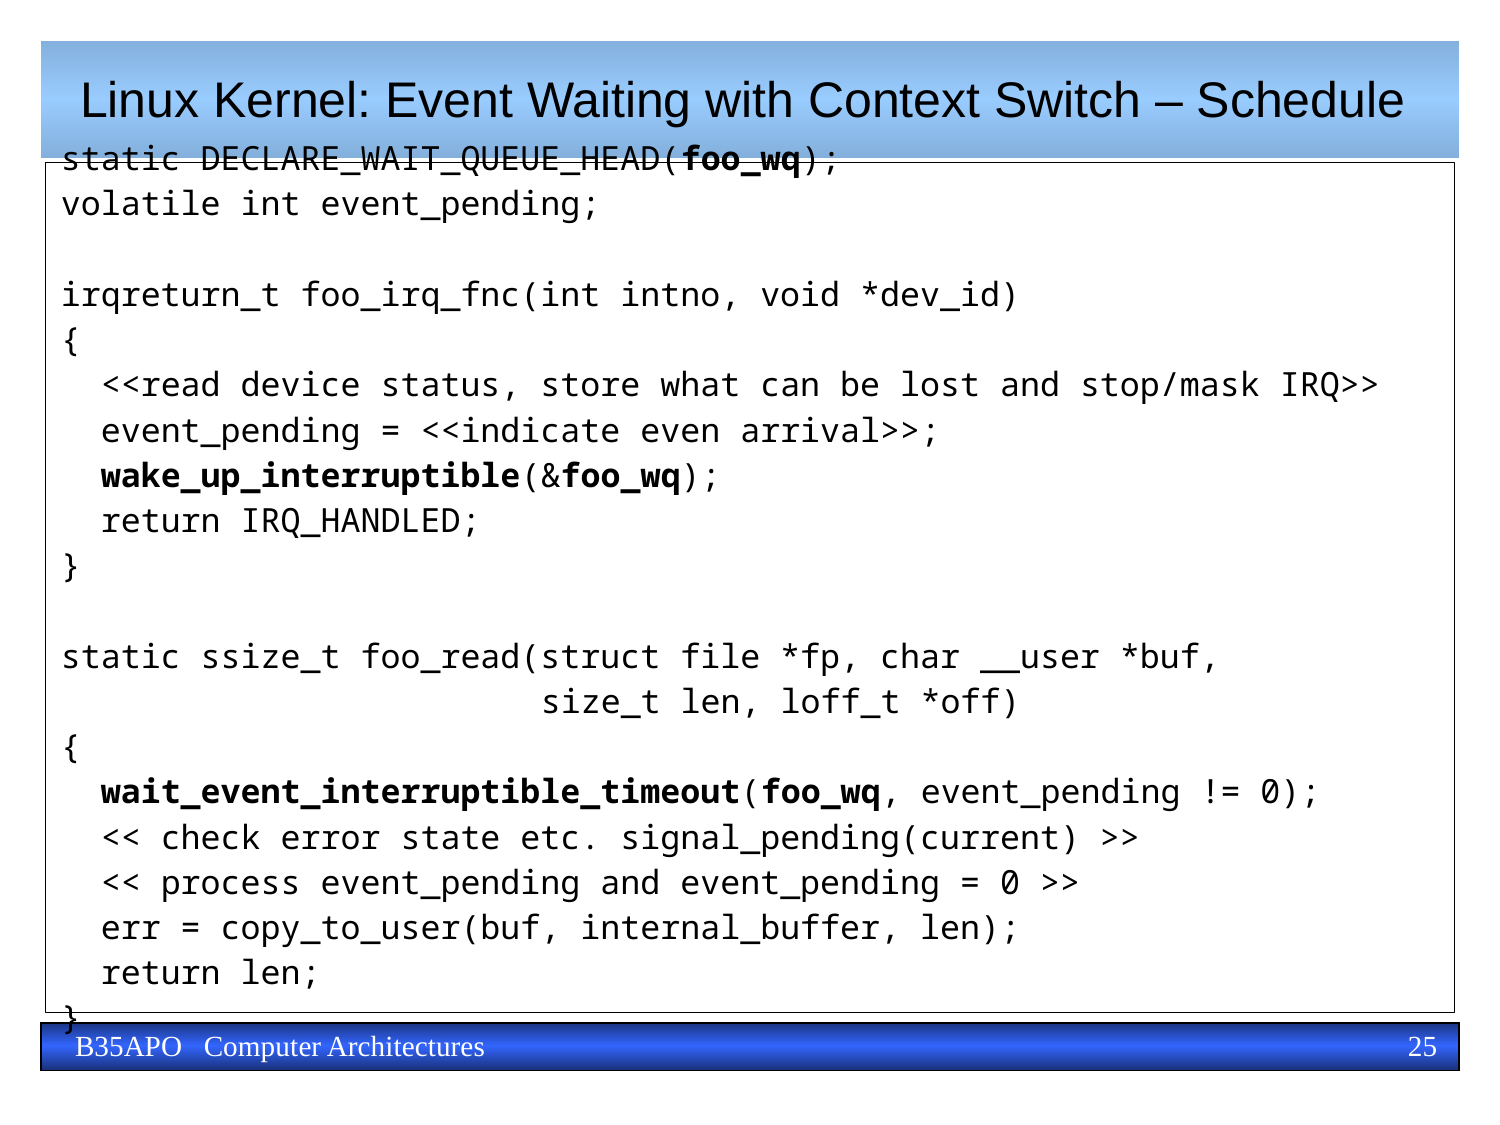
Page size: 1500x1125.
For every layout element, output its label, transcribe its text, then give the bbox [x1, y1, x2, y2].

text_box static DECLARE_WAIT_QUEUE_HEAD(foo_wq); volatile int event_pending; irqreturn_t foo_irq_fnc(int intno, void *dev_id) { <<read device status, store what can be lost and stop/mask IRQ>> event_pending = <<indicate even arrival>>; wake_up_interruptible(&foo_wq); return IRQ_HANDLED; } static ssize_t foo_read(struct file *fp, char __user *buf, size_t len, loff_t *off) { wait_event_interruptible_timeout(foo_wq, event_pending != 0); << check error state etc. signal_pending(current) >> << process event_pending and event_pending = 0 >> err = copy_to_user(buf, internal_buffer, len); return len; } [45, 162, 1455, 1013]
title Linux Kernel: Event Waiting with Context Switch – Schedule [41, 41, 1459, 158]
